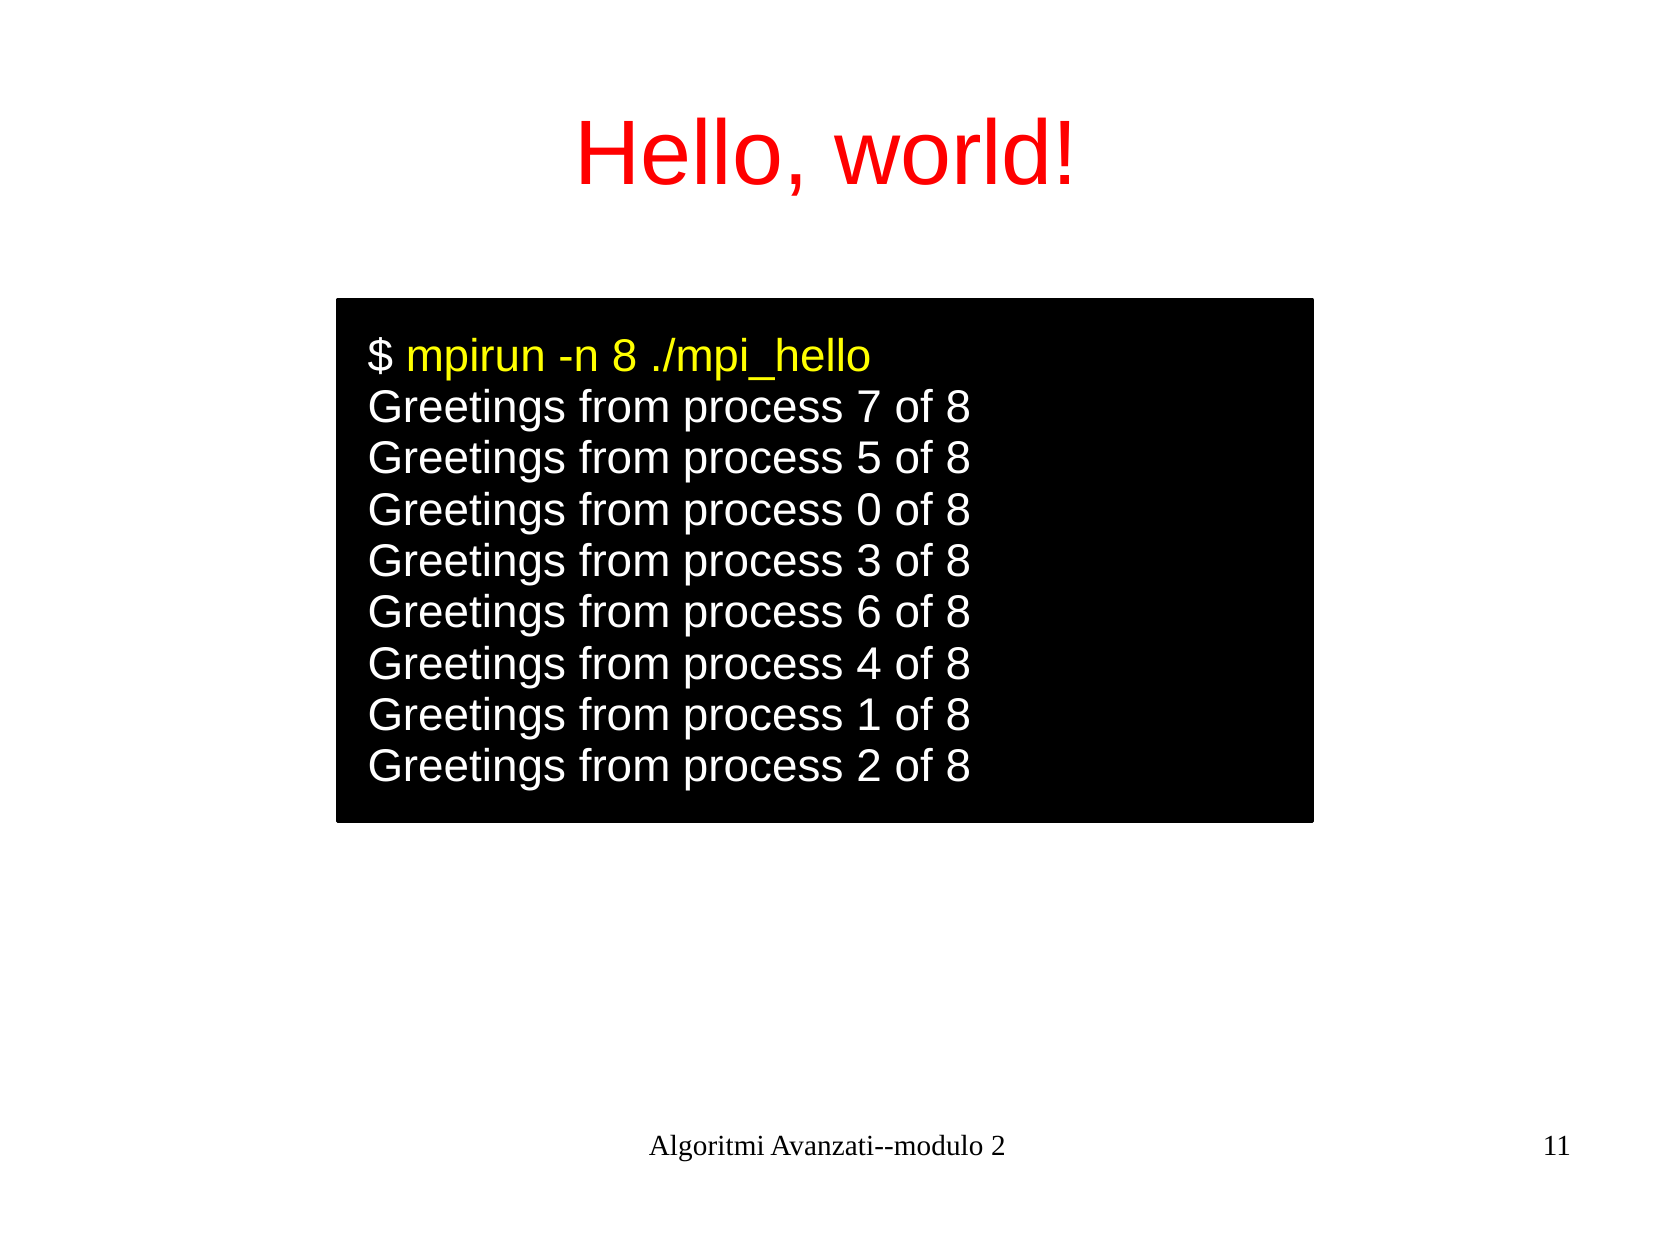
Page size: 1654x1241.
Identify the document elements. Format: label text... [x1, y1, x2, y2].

title Hello, world! [82, 49, 1571, 257]
text_box $ mpirun -n 8 ./mpi_hello Greetings from process 7 of 8 Greetings from process 5 of 8 Greetings from process 0 of 8 Greetings from process 3 of 8 Greetings from process 6 of 8 Greetings from process 4 of 8 Greetings from process 1 of 8 Greetings from process 2 of 8 [337, 300, 1313, 822]
